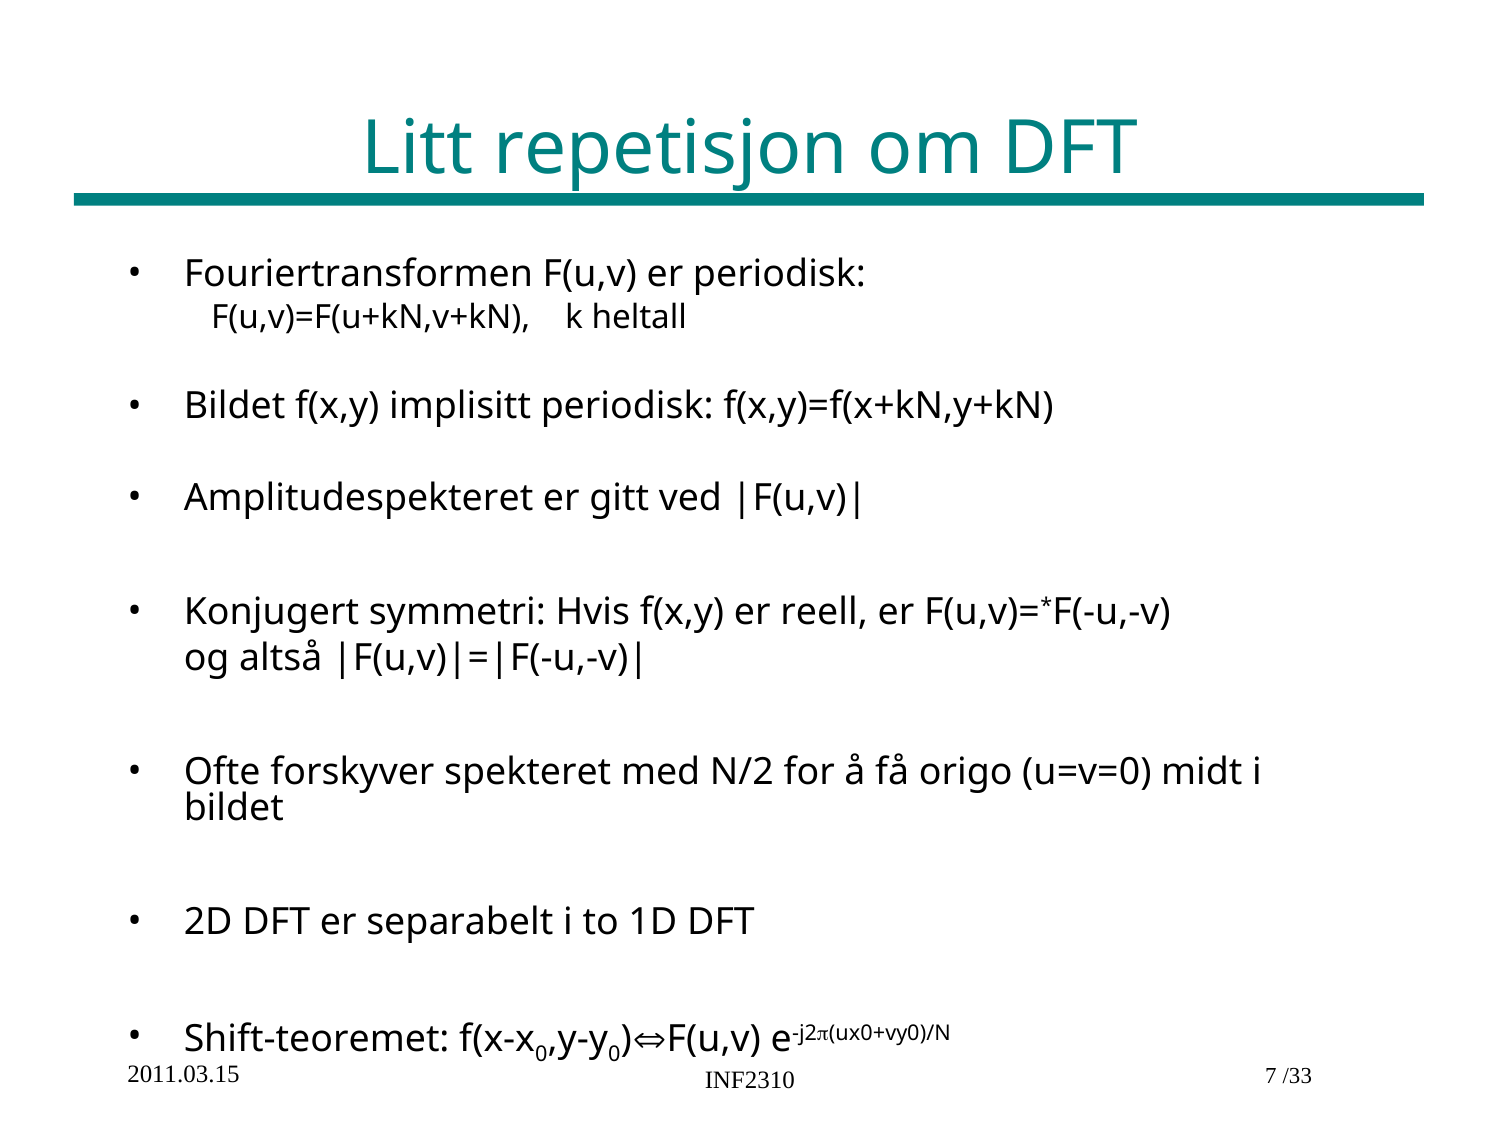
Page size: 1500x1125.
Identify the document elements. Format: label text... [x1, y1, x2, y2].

title Litt repetisjon om DFT [112, 62, 1388, 226]
list Fouriertransformen F(u,v) er periodisk: F(u,v)=F(u+kN,v+kN), k heltall Bildet f(x,y) implisitt periodisk: f(x,y)=f(x+kN,y+kN) Amplitudespekteret er gitt ved |F(u,v)| Konjugert symmetri: Hvis f(x,y) er reell, er F(u,v)=*F(-u,-v) og altså |F(u,v)|=|F(-u,-v)| Ofte forskyver spekteret med N/2 for å få origo (u=v=0) midt i bildet 2D DFT er separabelt i to 1D DFT Shift-teoremet: f(x-x0,y-y0)F(u,v) e-j2(ux0+vy0)/N [112, 249, 1388, 1038]
